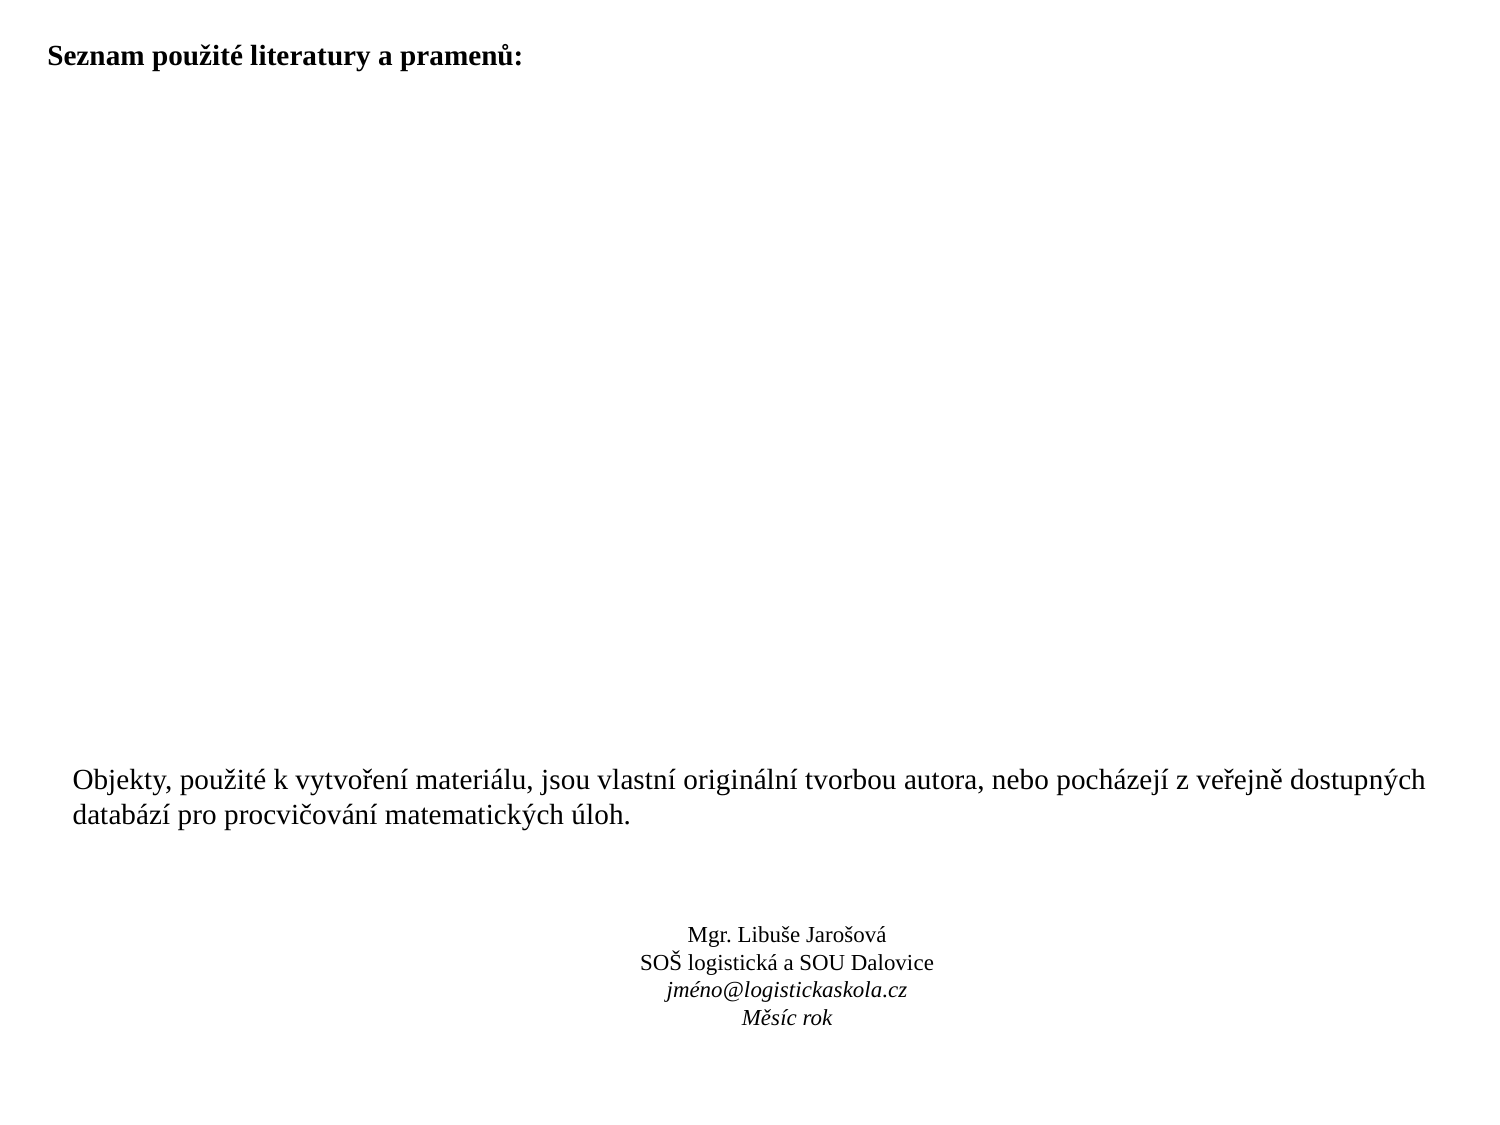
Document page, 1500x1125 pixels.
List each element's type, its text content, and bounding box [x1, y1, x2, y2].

text_box Seznam použité literatury a pramenů: [33, 29, 762, 80]
text_box Objekty, použité k vytvoření materiálu, jsou vlastní originální tvorbou autora, nebo pocházejí z veřejně dostupných databází pro procvičování matematických úloh. [58, 753, 1442, 841]
text_box Mgr. Libuše Jarošová SOŠ logistická a SOU Dalovice jméno@logistickaskola.cz Měsíc rok [494, 913, 1080, 1039]
